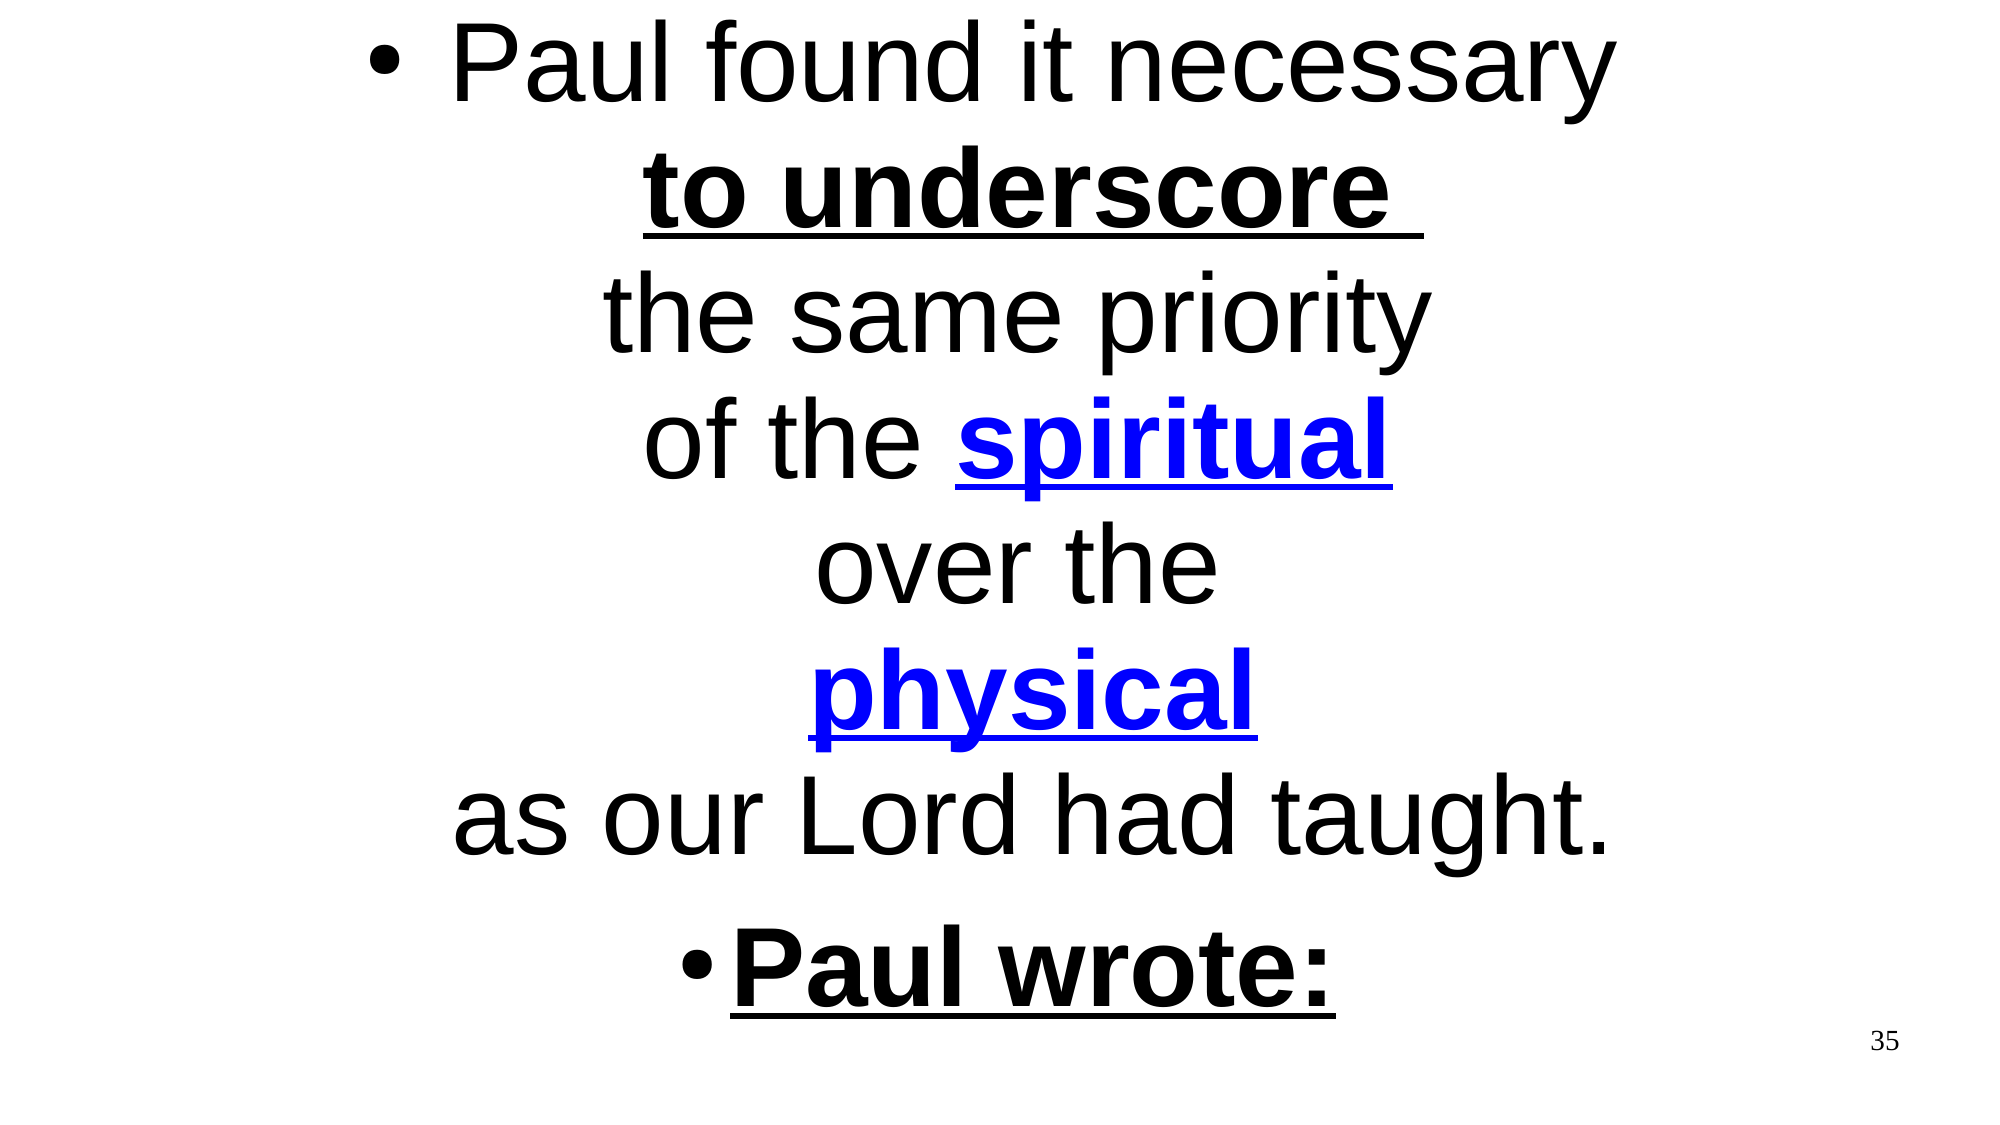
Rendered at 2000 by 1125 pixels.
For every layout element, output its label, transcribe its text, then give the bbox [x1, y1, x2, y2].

list Paul found it necessary to underscore the same priority of the spiritual over the physical as our Lord had taught. Paul wrote: [0, 0, 1996, 1123]
